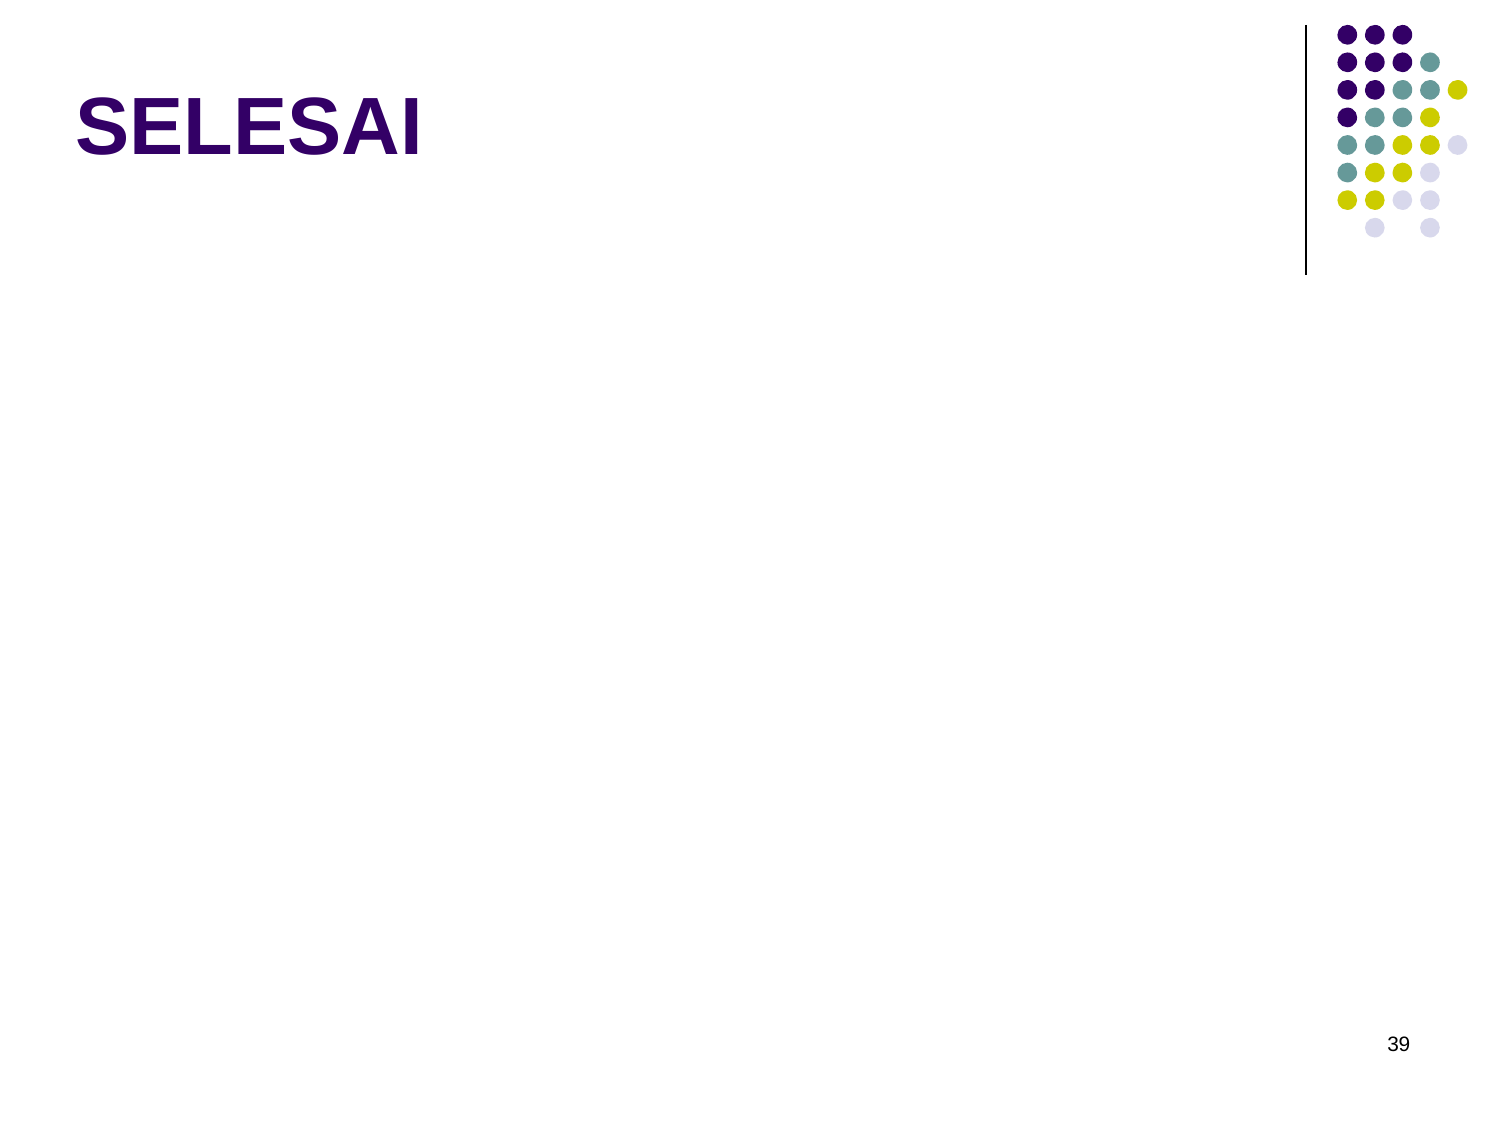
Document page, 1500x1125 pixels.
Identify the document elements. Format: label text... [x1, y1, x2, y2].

title SELESAI [74, 20, 1313, 233]
